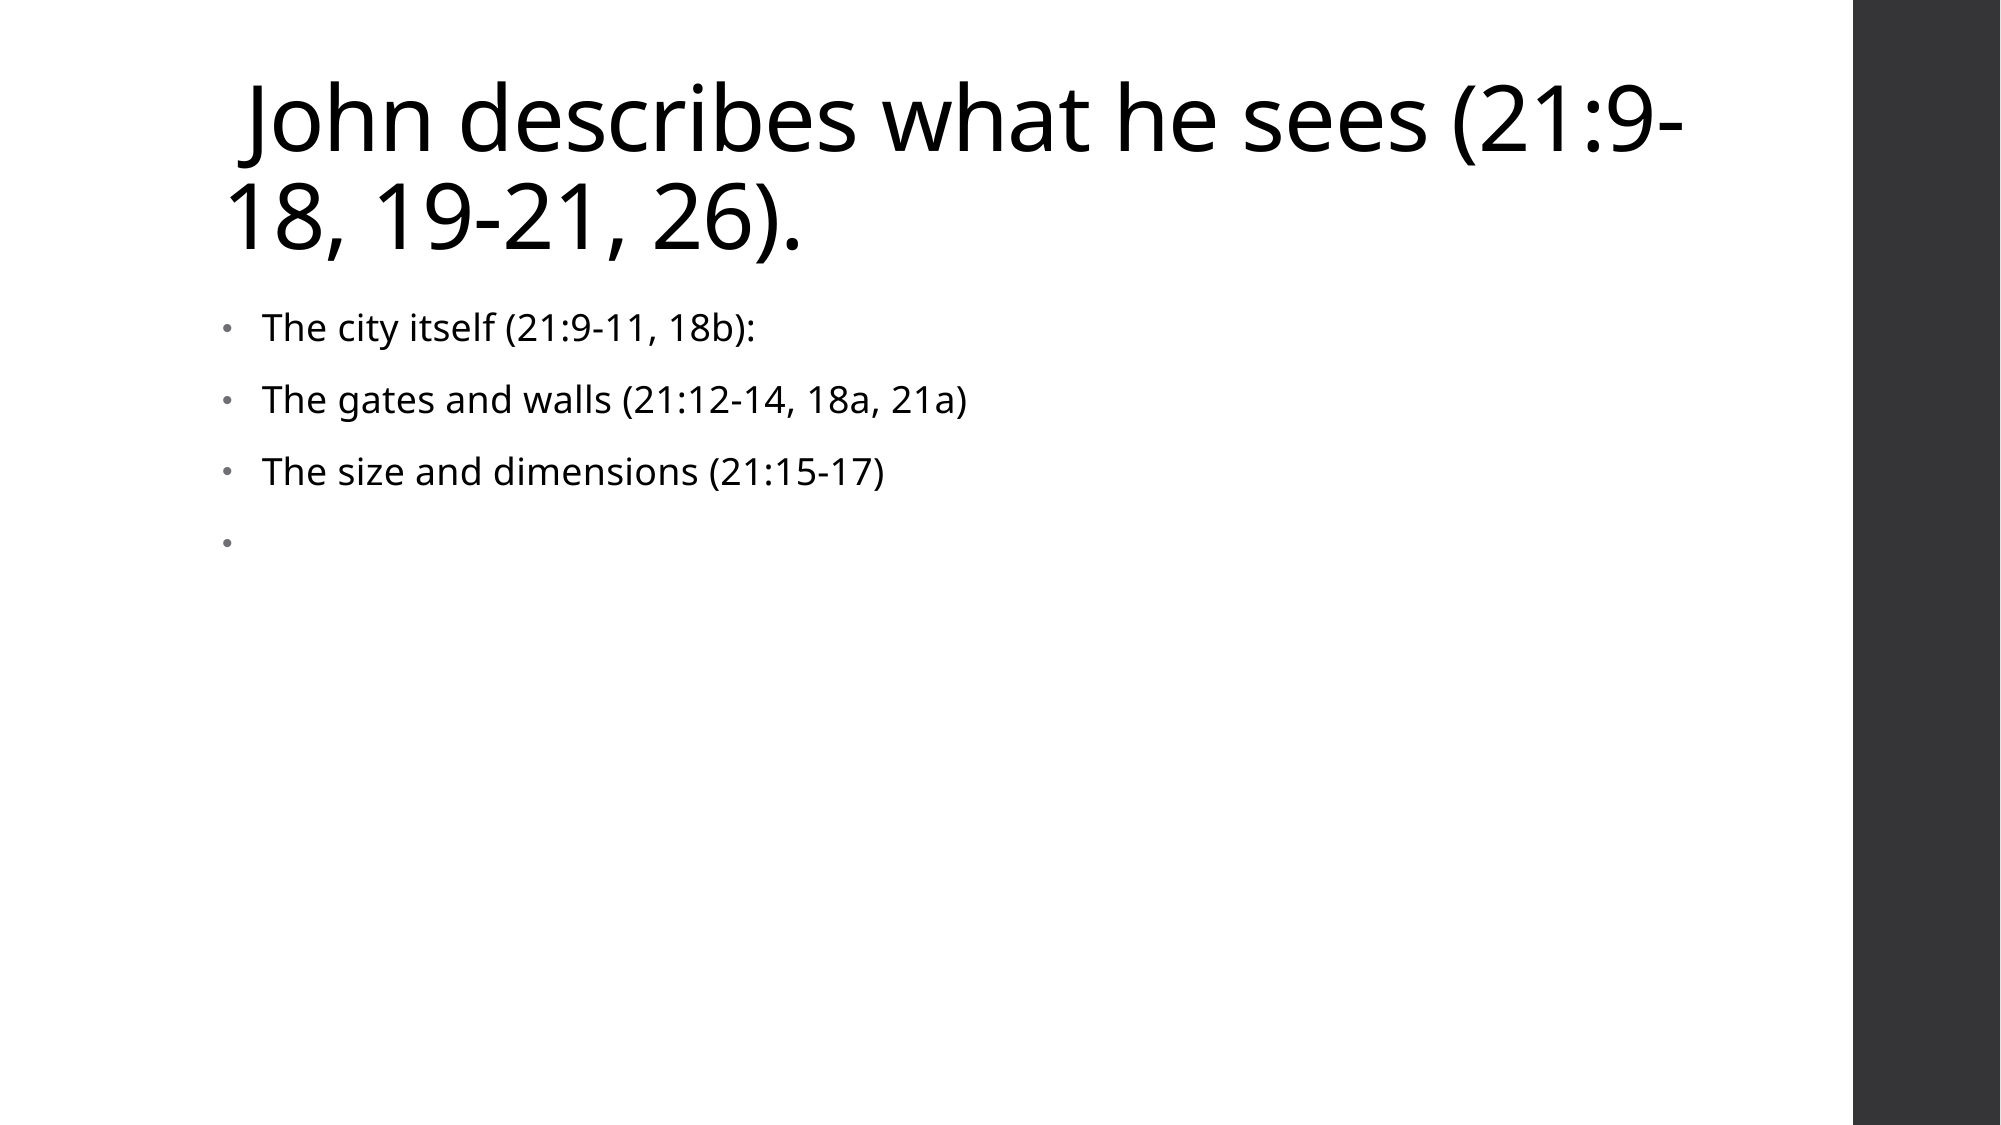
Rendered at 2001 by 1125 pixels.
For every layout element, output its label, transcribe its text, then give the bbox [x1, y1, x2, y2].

title John describes what he sees (21:9-18, 19-21, 26). [206, 60, 1797, 278]
list The city itself (21:9-11, 18b): The gates and walls (21:12-14, 18a, 21a) The size and dimensions (21:15-17) [206, 299, 1617, 1014]
